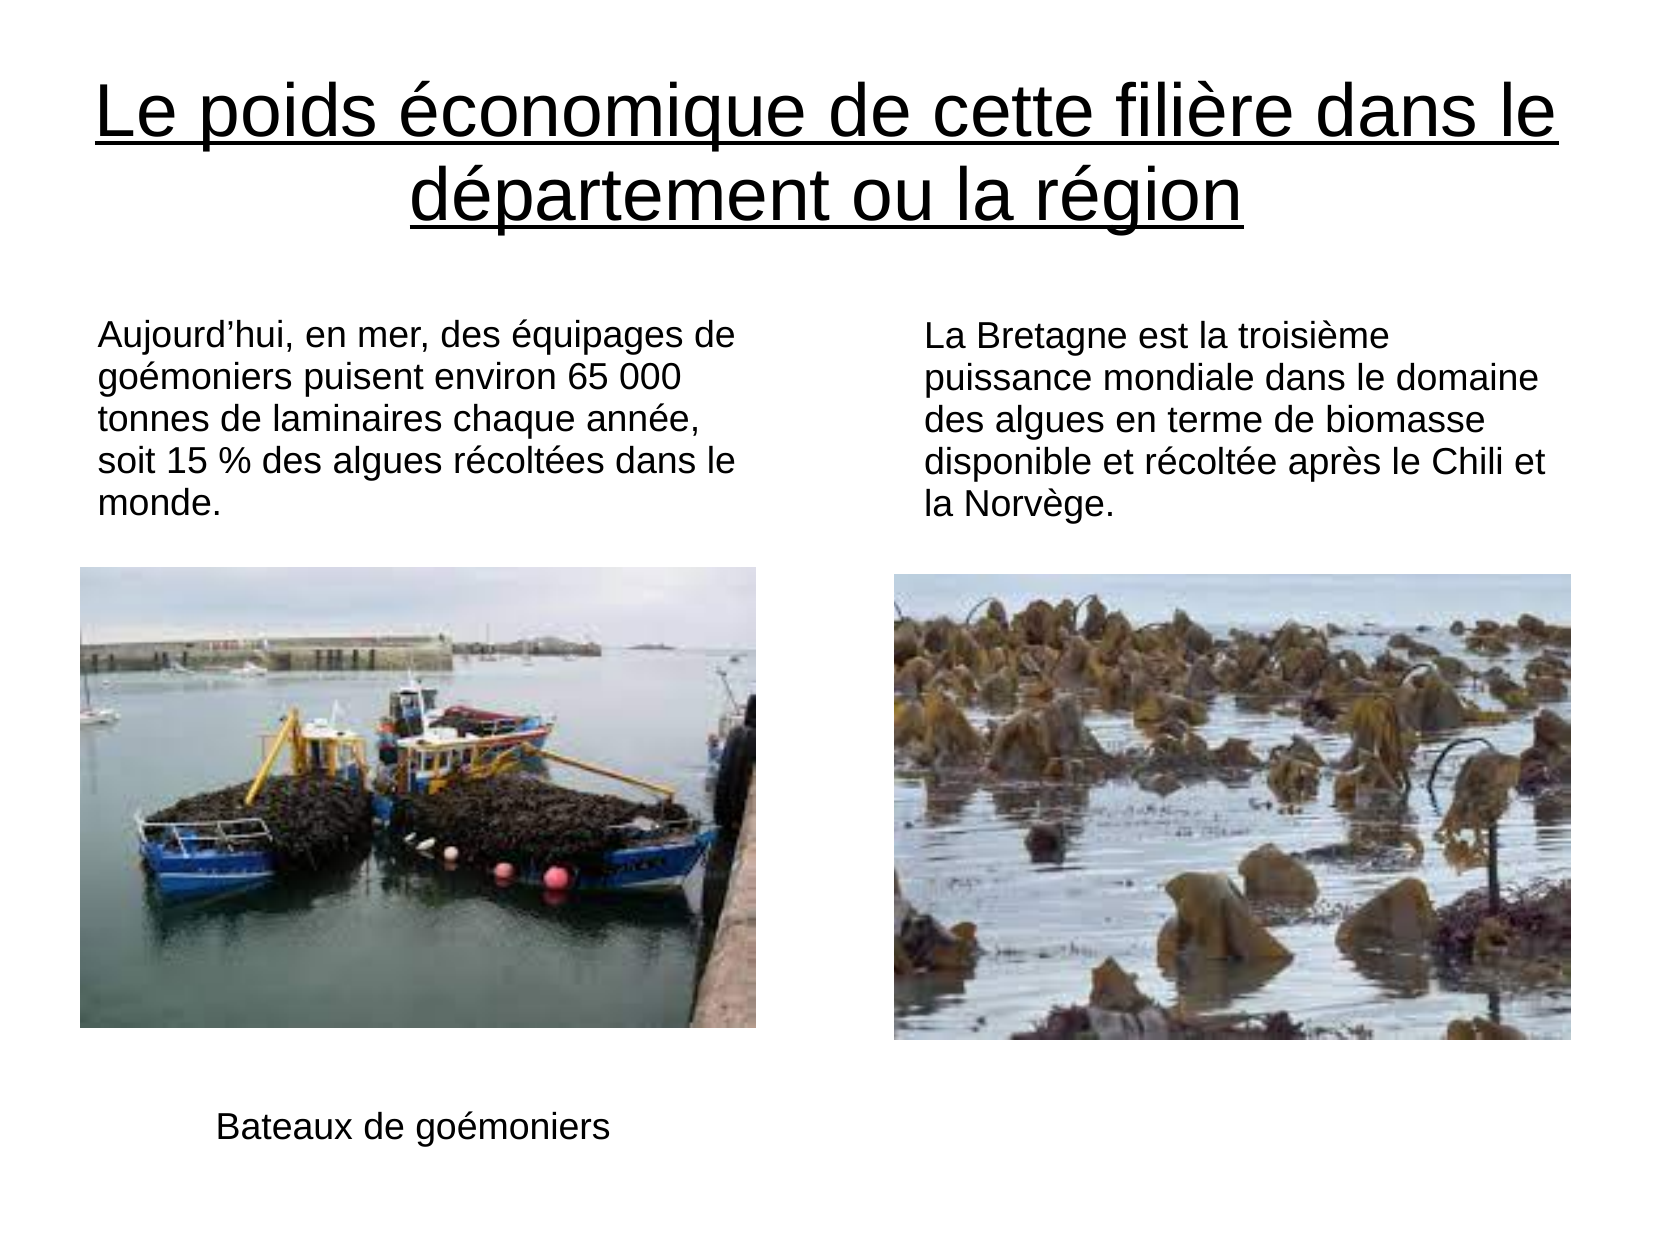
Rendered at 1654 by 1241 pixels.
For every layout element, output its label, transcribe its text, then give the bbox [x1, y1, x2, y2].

text_box La Bretagne est la troisième puissance mondiale dans le domaine des algues en terme de biomasse disponible et récoltée après le Chili et la Norvège. [909, 307, 1583, 533]
text_box Bateaux de goémoniers [200, 1098, 638, 1156]
picture [80, 567, 756, 1028]
title Le poids économique de cette filière dans le département ou la région [82, 49, 1571, 257]
text_box Aujourd’hui, en mer, des équipages de goémoniers puisent environ 65 000 tonnes de laminaires chaque année, soit 15 % des algues récoltées dans le monde. [82, 306, 756, 532]
picture [894, 574, 1571, 1040]
